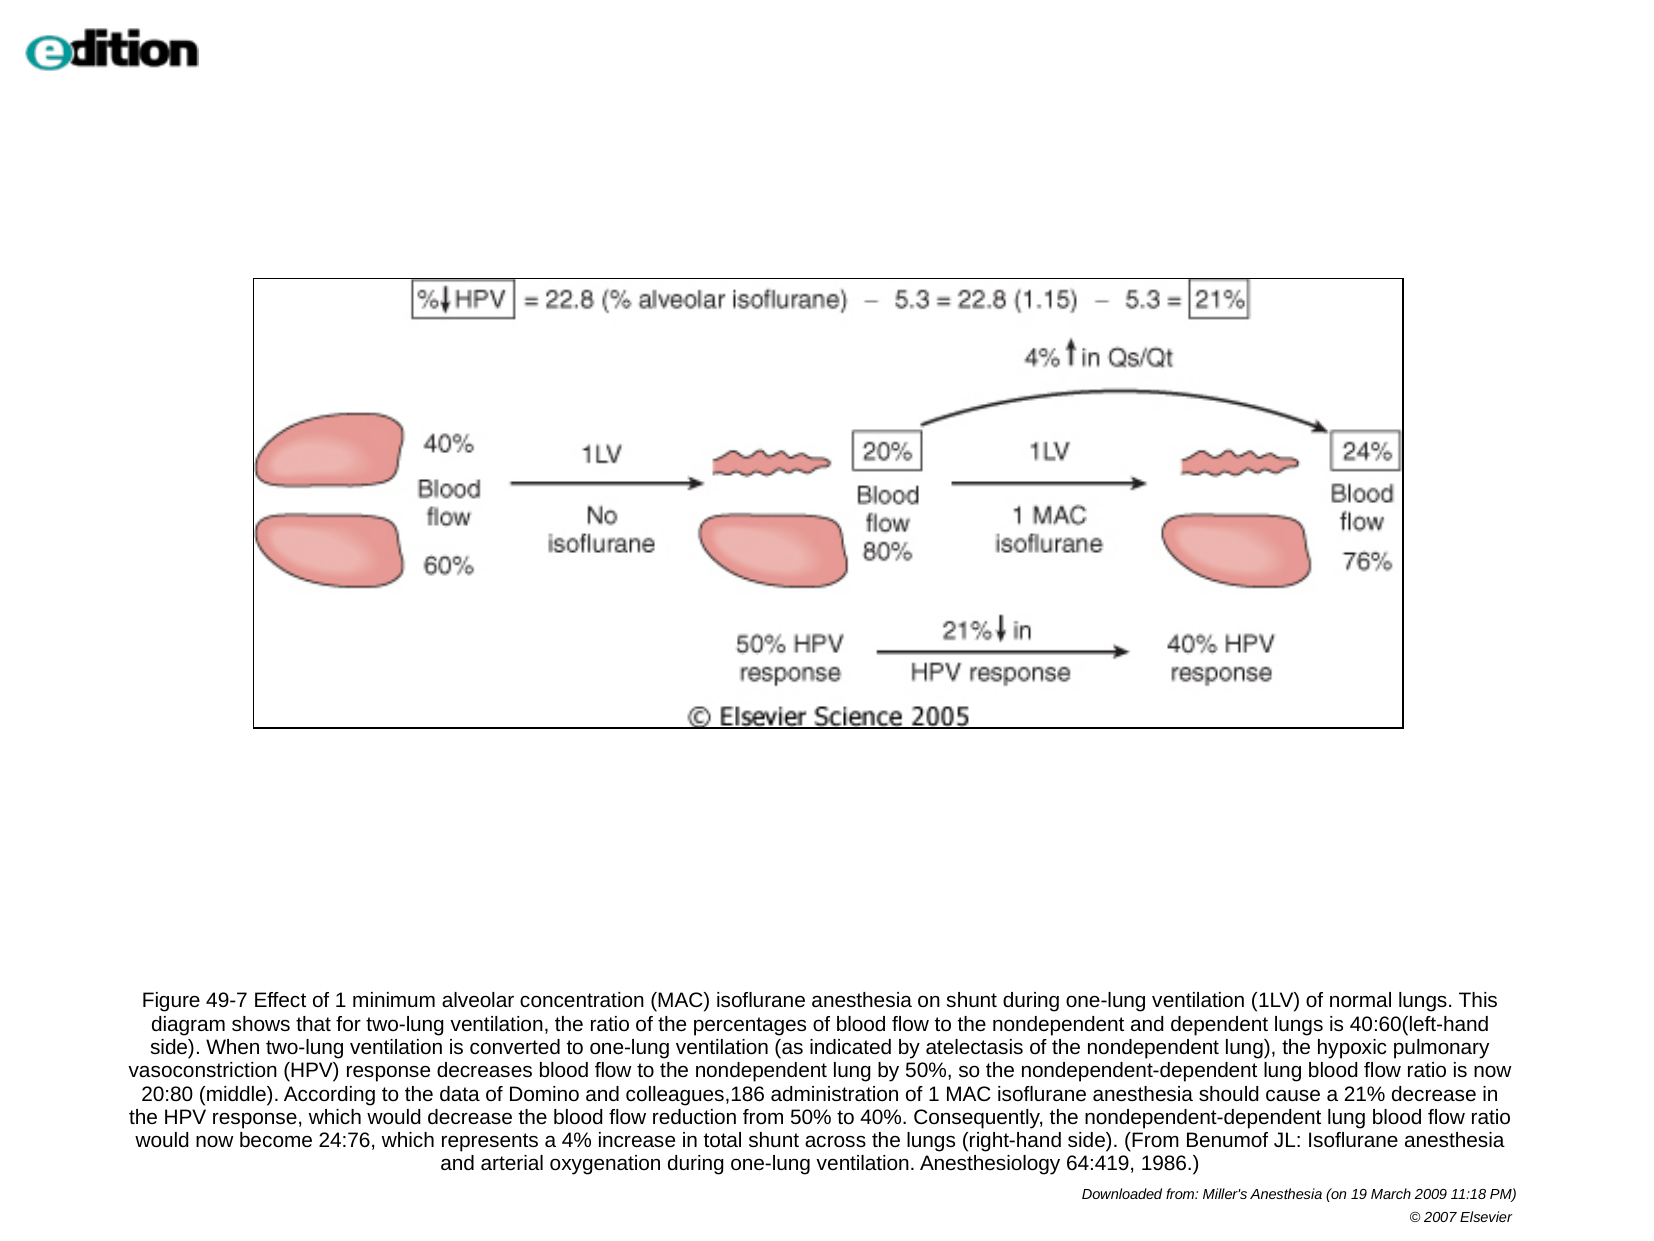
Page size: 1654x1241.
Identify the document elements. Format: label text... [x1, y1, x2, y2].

picture [254, 279, 1403, 728]
text_box Downloaded from: Miller's Anesthesia (on 19 March 2009 11:18 PM) [724, 1178, 1532, 1211]
text_box Figure 49-7 Effect of 1 minimum alveolar concentration (MAC) isoflurane anesthesia on shunt during one-lung ventilation (1LV) of normal lungs. This diagram shows that for two-lung ventilation, the ratio of the percentages of blood flow to the nondependent and dependent lungs is 40:60(left-hand side). When two-lung ventilation is converted to one-lung ventilation (as indicated by atelectasis of the nondependent lung), the hypoxic pulmonary vasoconstriction (HPV) response decreases blood flow to the nondependent lung by 50%, so the nondependent-dependent lung blood flow ratio is now 20:80 (middle). According to the data of Domino and colleagues,186 administration of 1 MAC isoflurane anesthesia should cause a 21% decrease in the HPV response, which would decrease the blood flow reduction from 50% to 40%. Consequently, the nondependent-dependent lung blood flow ratio would now become 24:76, which represents a 4% increase in total shunt across the lungs (right-hand side). (From Benumof JL: Isoflurane anesthesia and arterial oxygenation during one-lung ventilation. Anesthesiology 64:419, 1986.) [110, 981, 1530, 1184]
picture [19, 20, 199, 78]
text_box © 2007 Elsevier [723, 1201, 1531, 1234]
